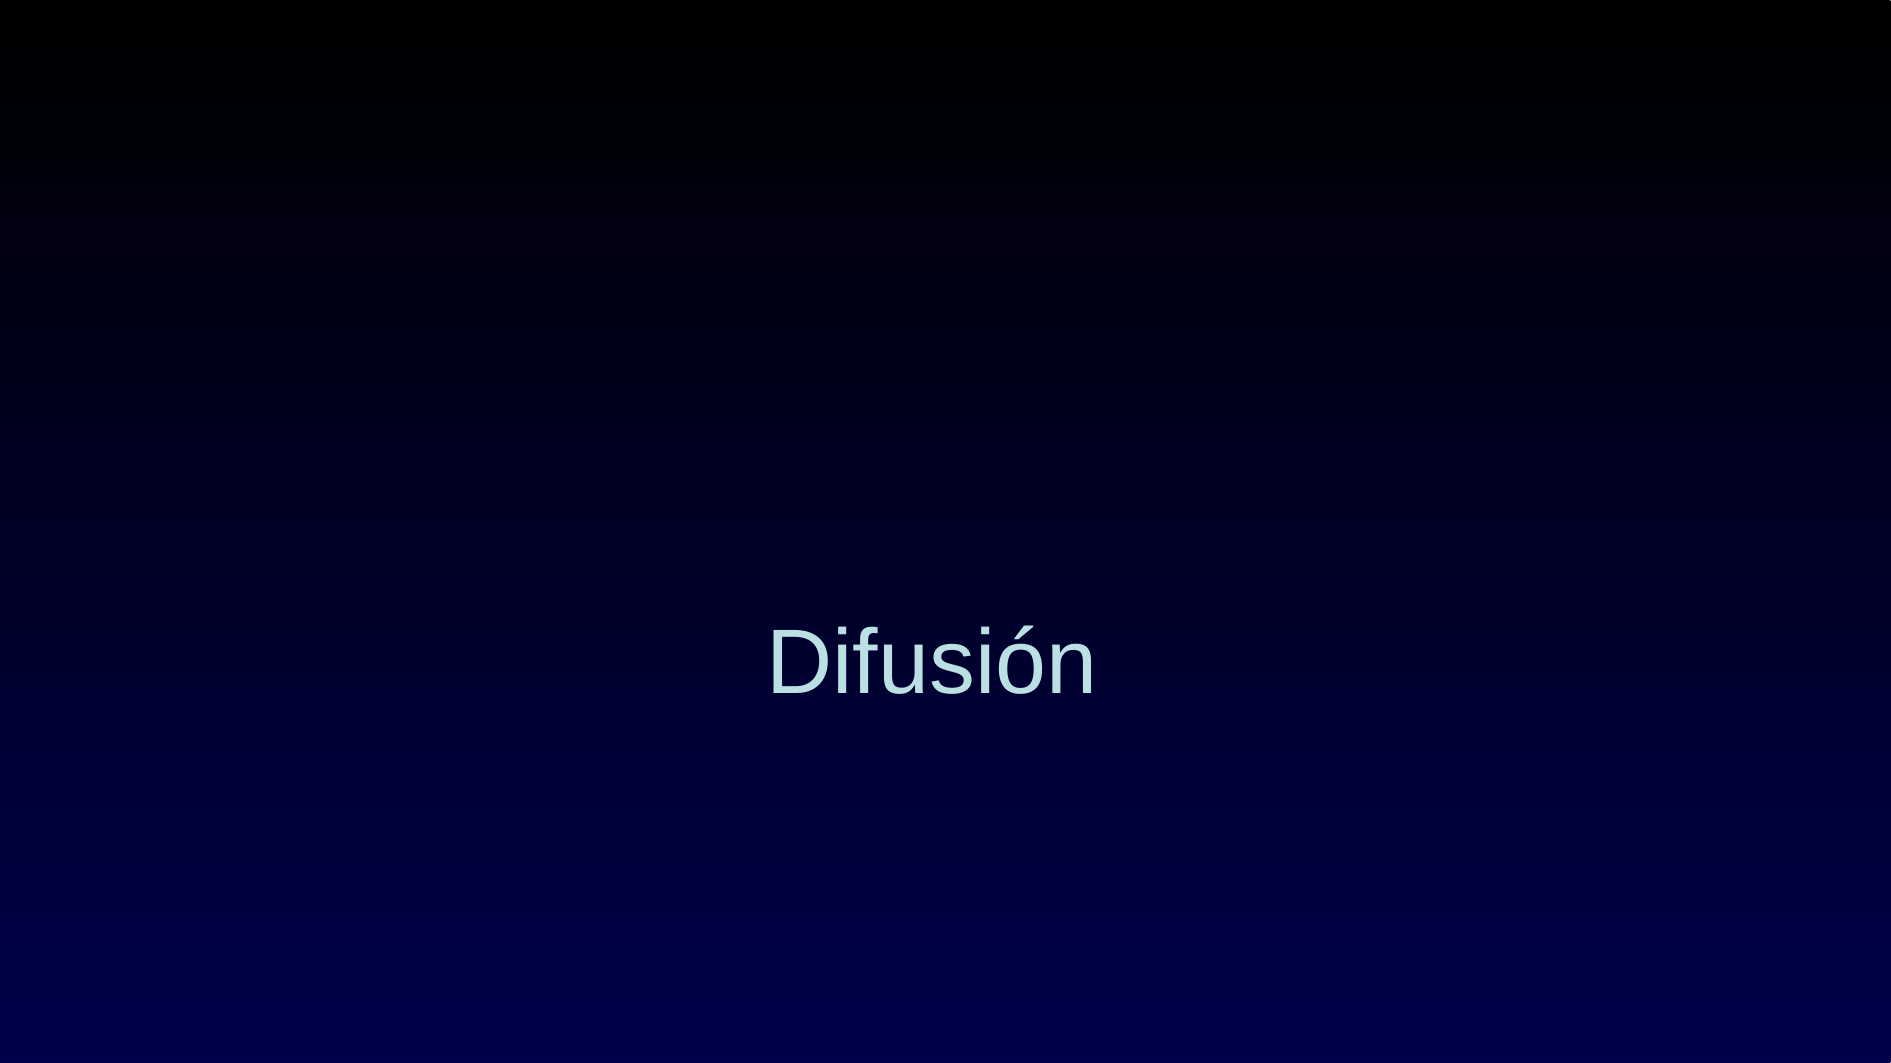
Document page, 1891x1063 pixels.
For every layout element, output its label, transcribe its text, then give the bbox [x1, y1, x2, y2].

text_box Difusión [141, 543, 1749, 772]
